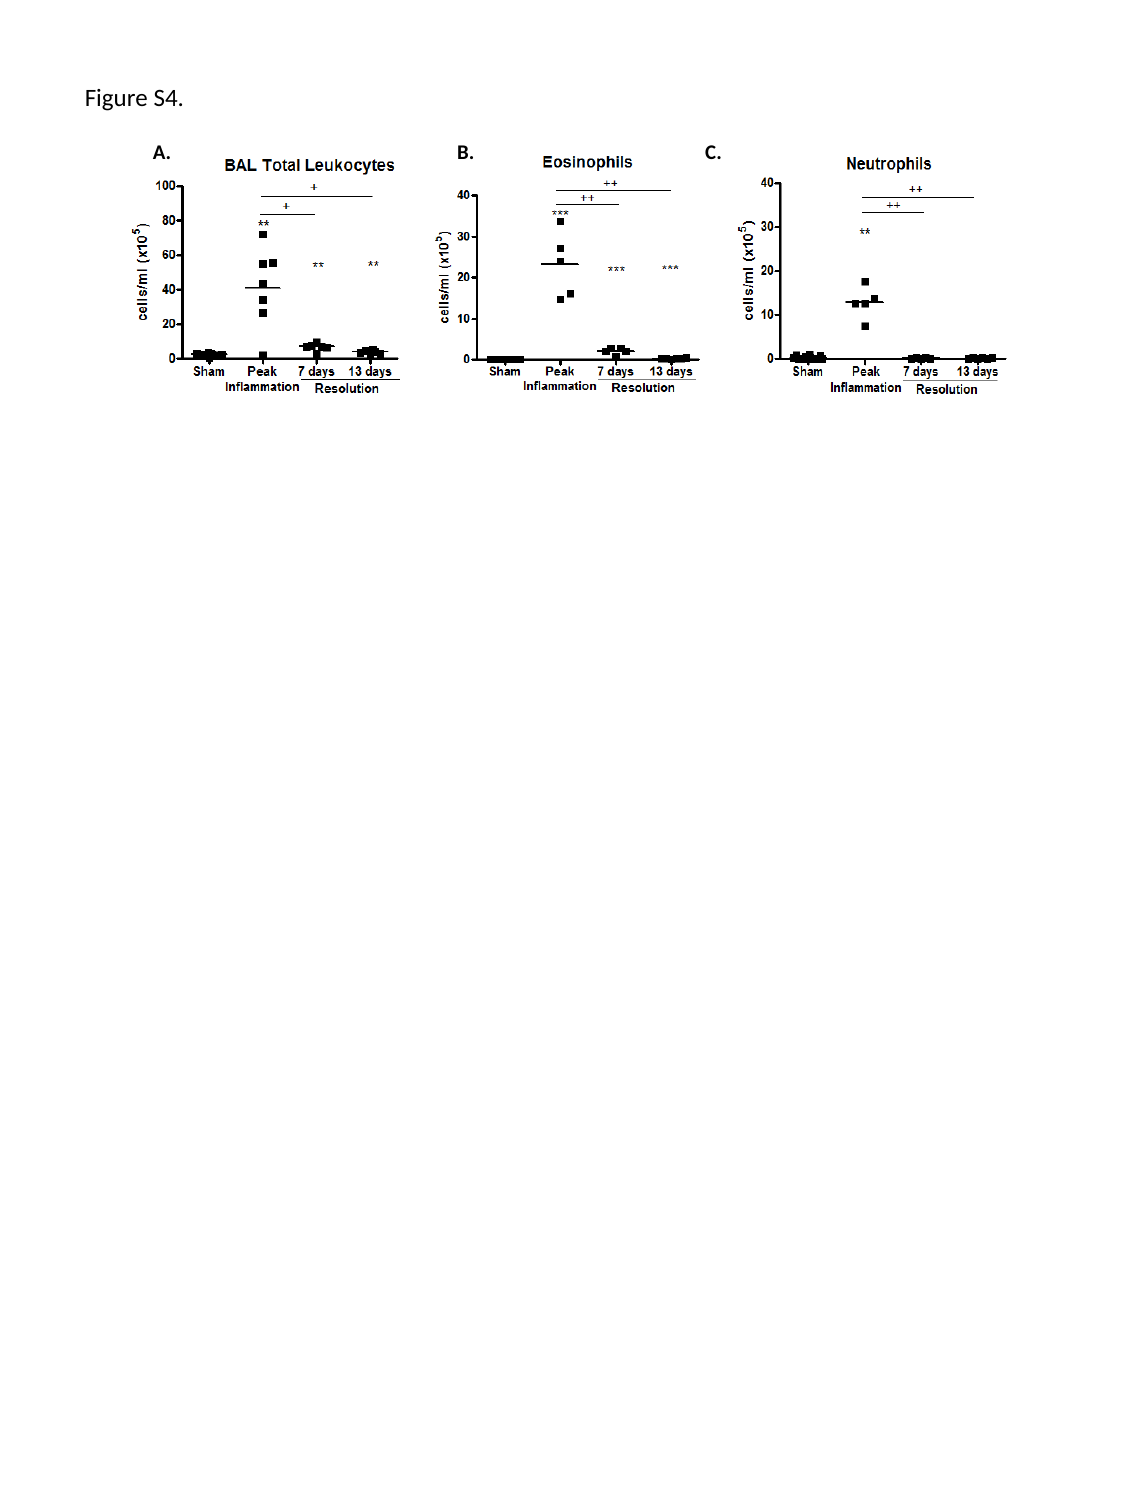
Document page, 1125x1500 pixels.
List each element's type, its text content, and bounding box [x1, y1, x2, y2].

picture [118, 141, 1042, 409]
text_box B. [442, 123, 490, 172]
text_box Figure S4. [69, 66, 200, 120]
text_box C. [690, 123, 737, 172]
text_box A. [137, 123, 187, 172]
